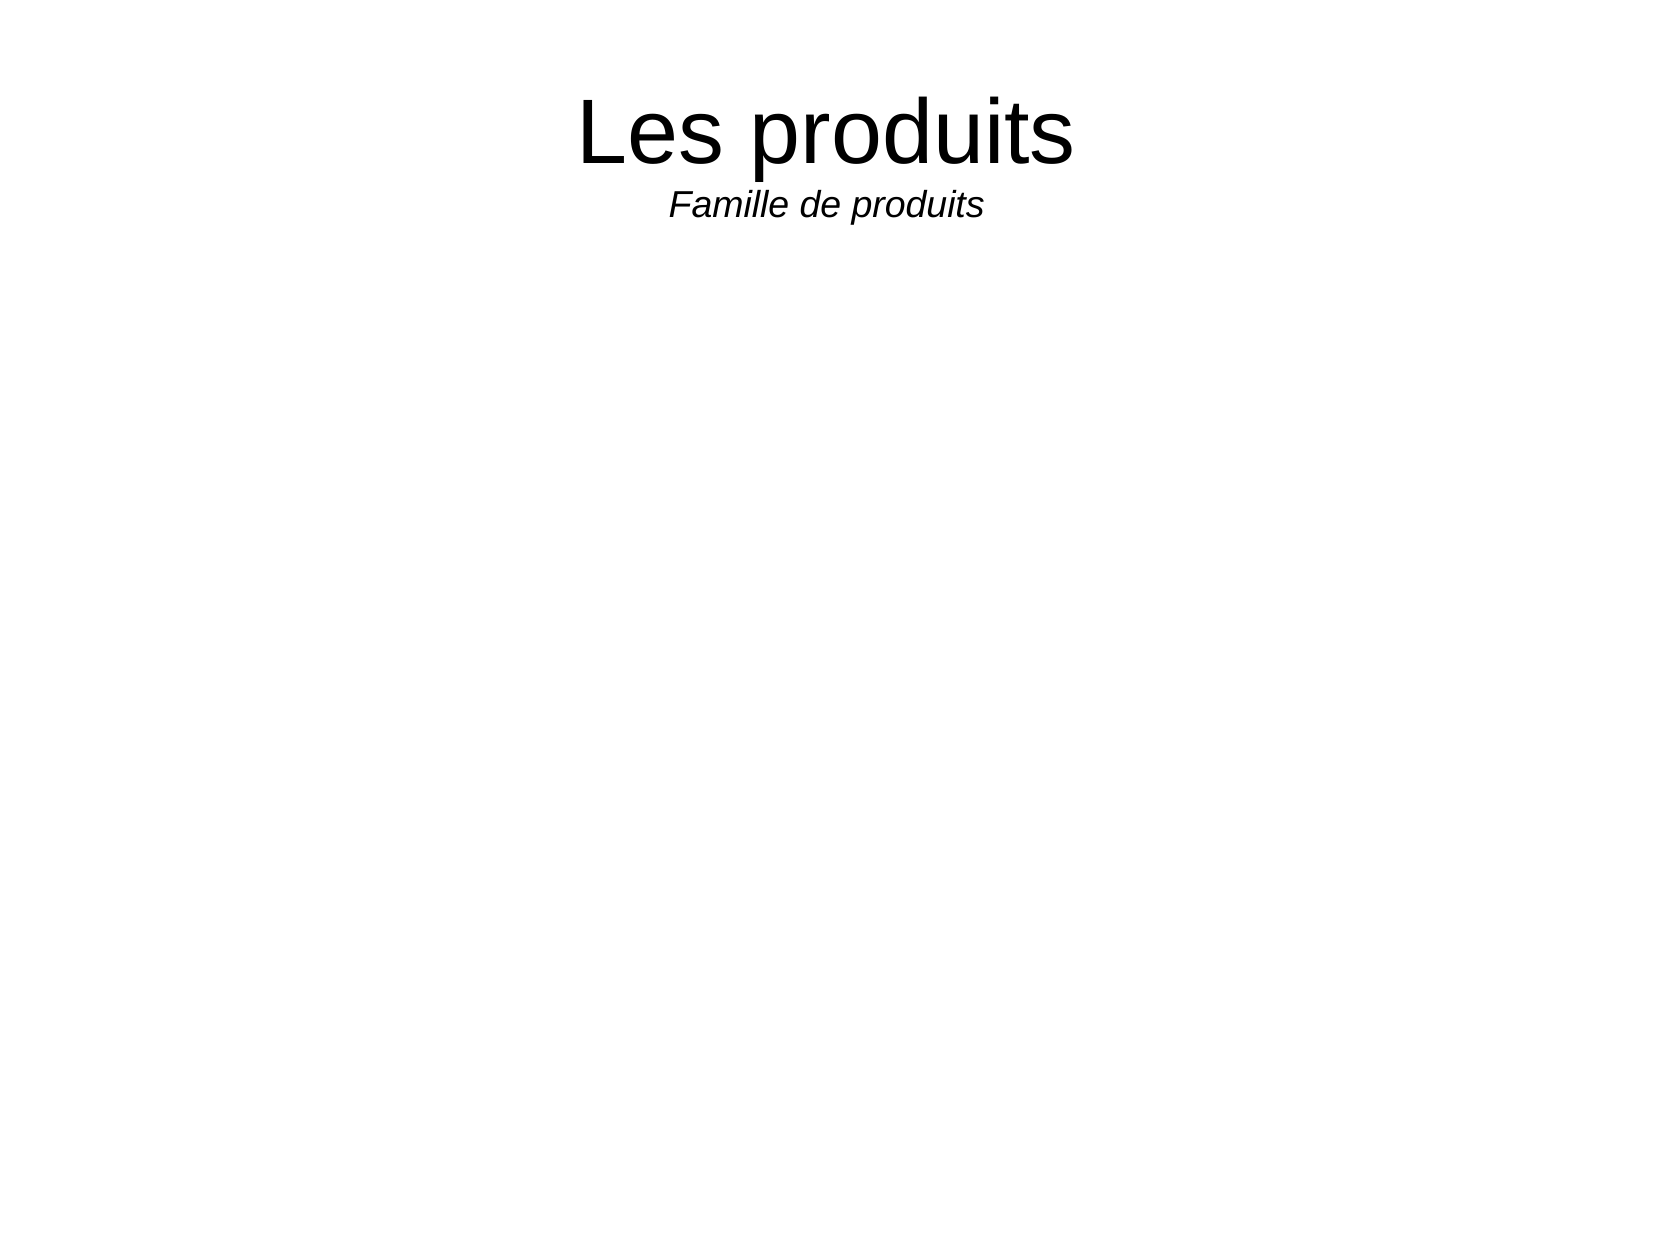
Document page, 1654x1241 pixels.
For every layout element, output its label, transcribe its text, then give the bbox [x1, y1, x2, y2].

title Les produits Famille de produits [82, 49, 1571, 257]
